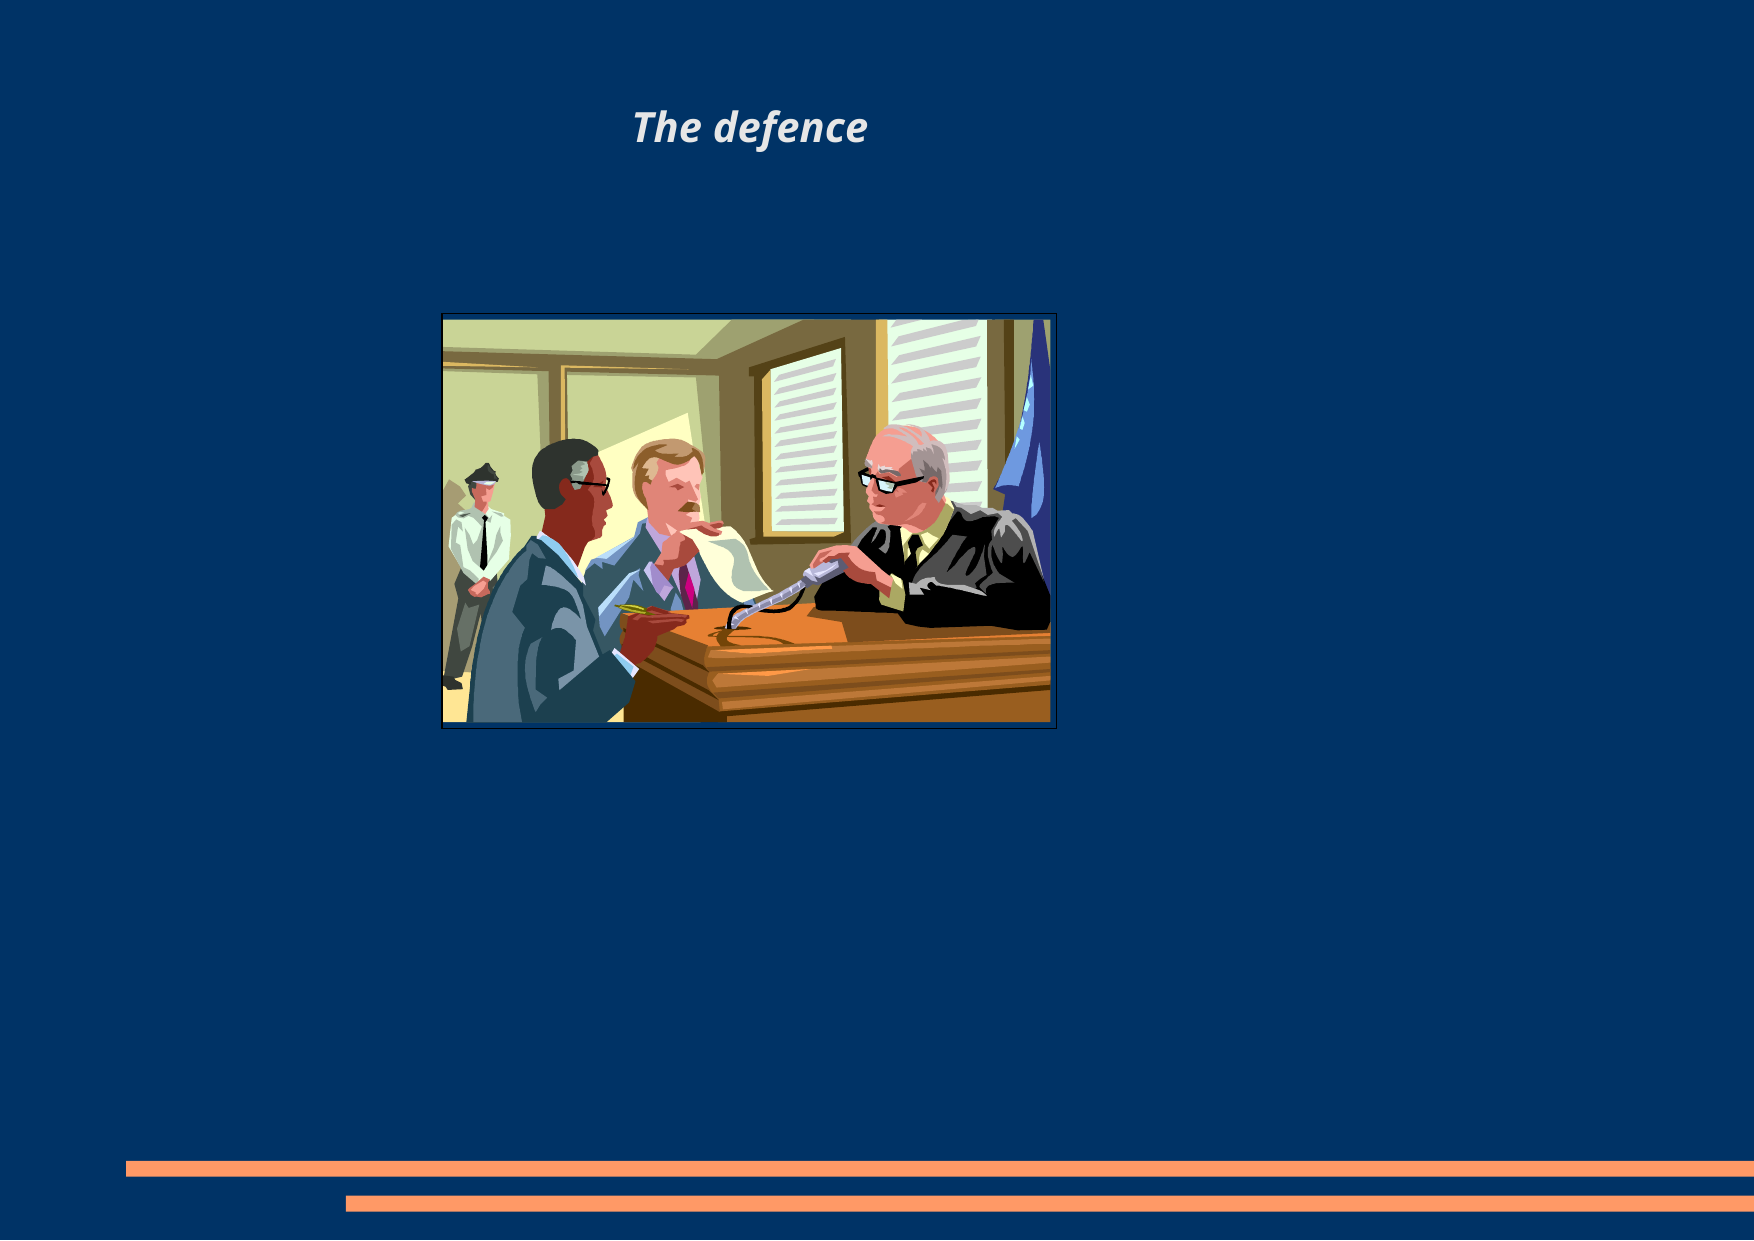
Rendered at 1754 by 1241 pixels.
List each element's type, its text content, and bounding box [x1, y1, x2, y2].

list The defence [75, 90, 1426, 1005]
picture [442, 314, 1056, 728]
